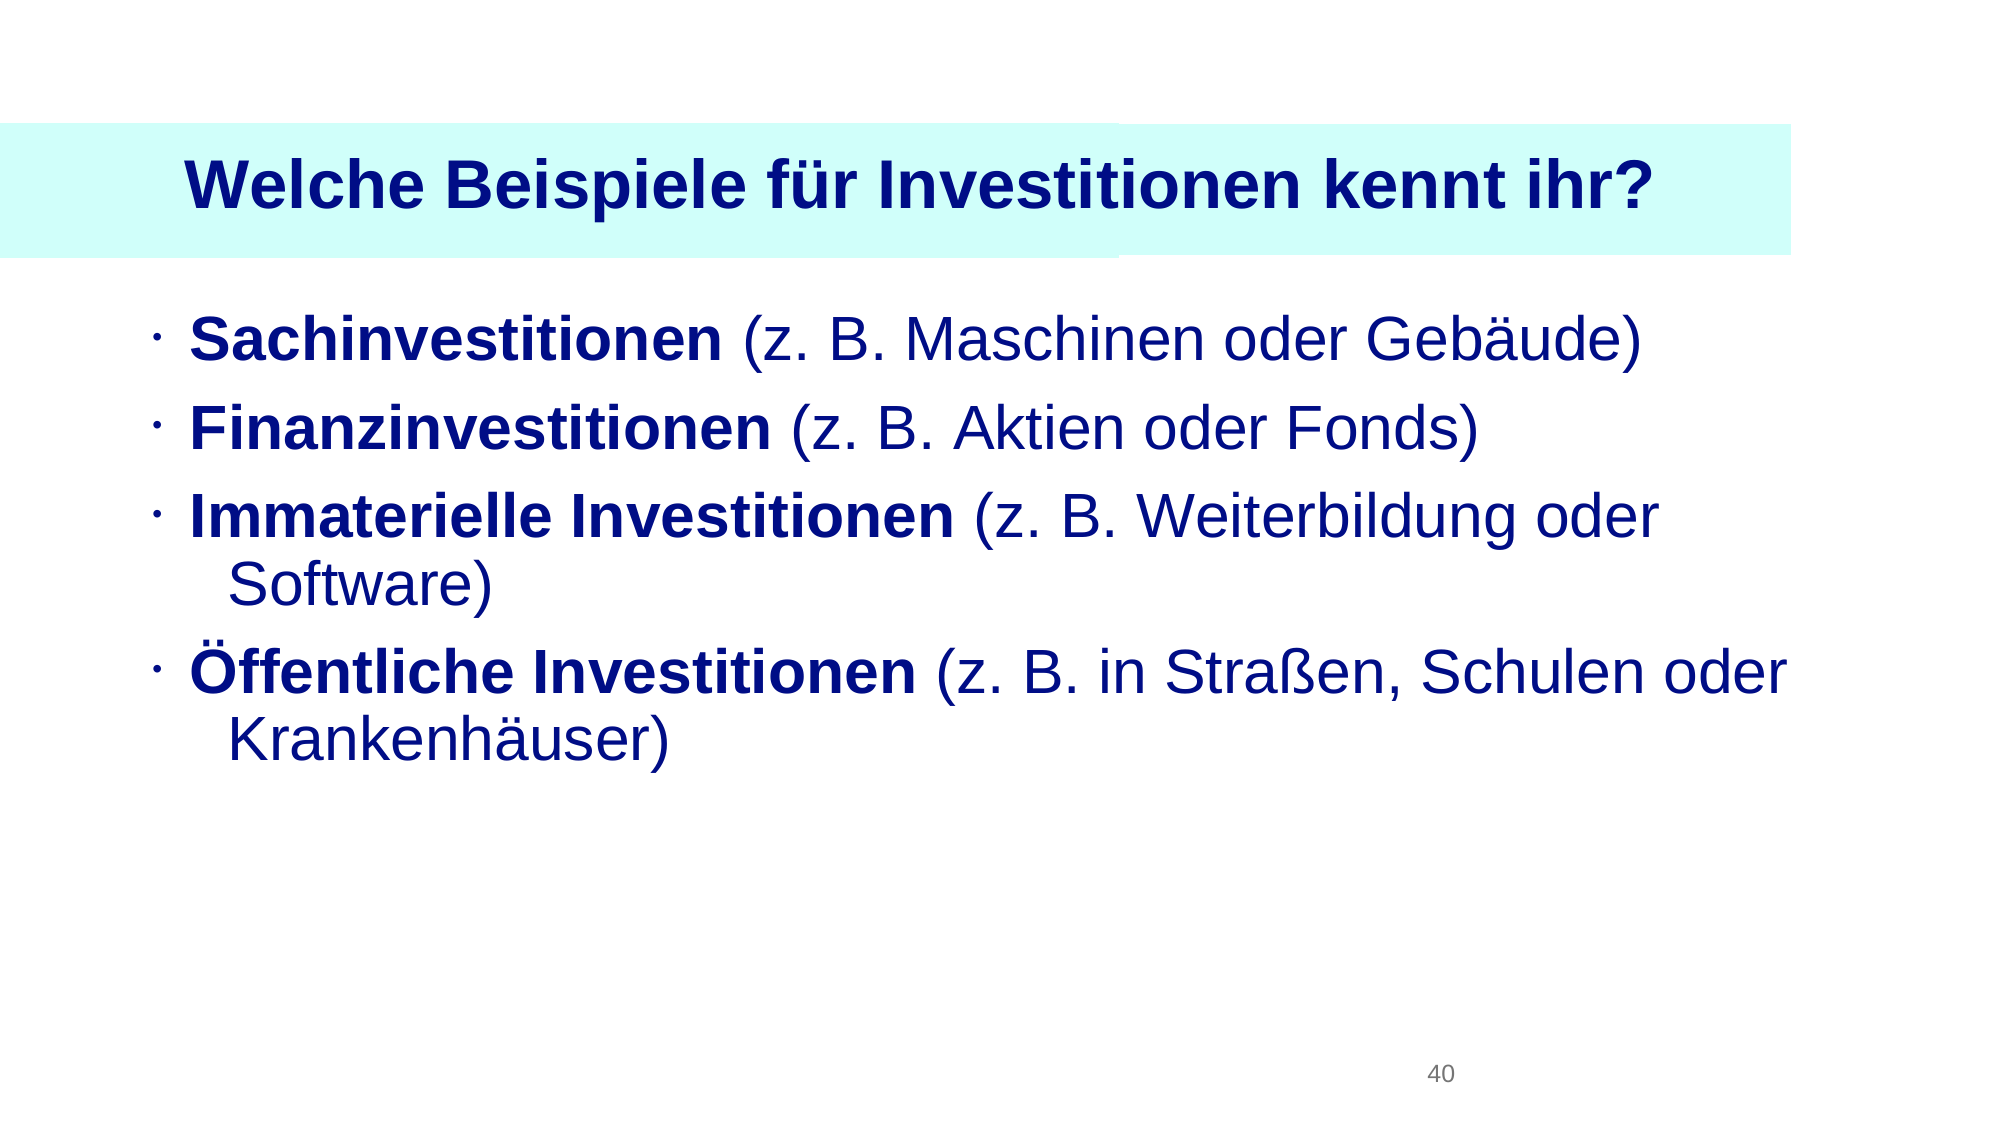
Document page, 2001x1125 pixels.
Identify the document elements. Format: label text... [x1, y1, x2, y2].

list Sachinvestitionen (z. B. Maschinen oder Gebäude) Finanzinvestitionen (z. B. Aktien oder Fonds) Immaterielle Investitionen (z. B. Weiterbildung oder Software) Öffentliche Investitionen (z. B. in Straßen, Schulen oder Krankenhäuser) [137, 299, 1863, 1014]
list Welche Beispiele für Investitionen kennt ihr? [137, 124, 1770, 253]
text_box [0, 124, 1791, 255]
